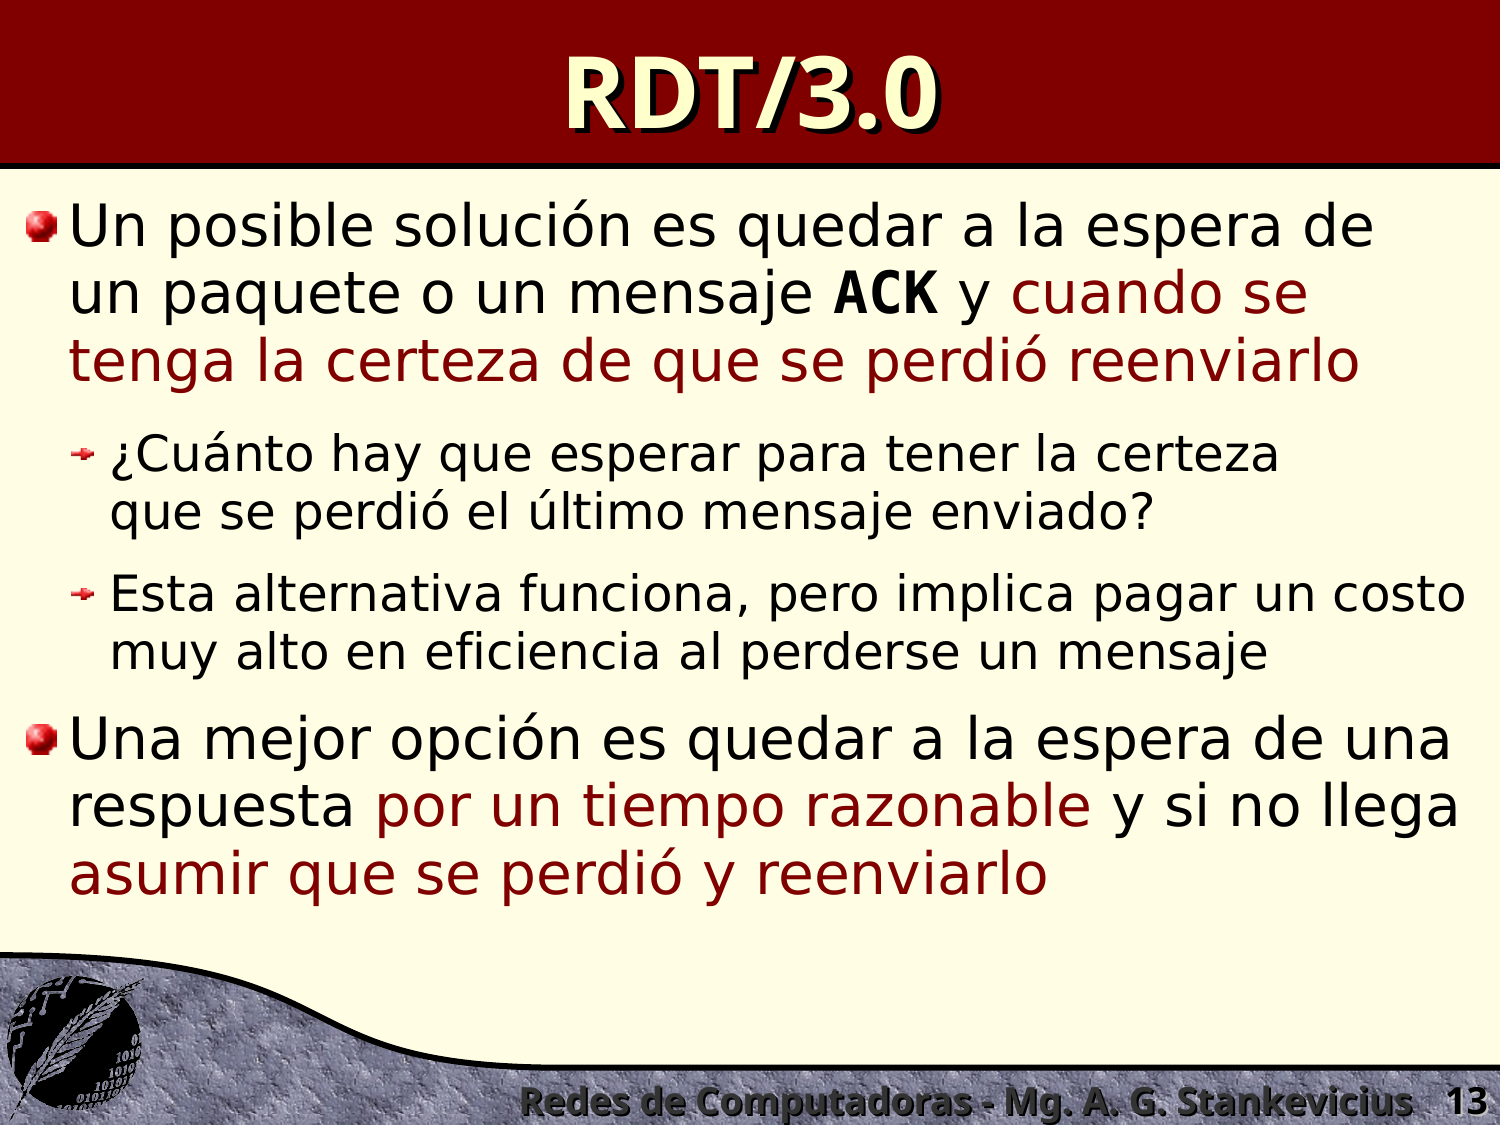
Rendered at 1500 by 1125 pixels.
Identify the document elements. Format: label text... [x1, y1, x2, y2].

list Un posible solución es quedar a la espera de un paquete o un mensaje ACK y cuando se tenga la certeza de que se perdió reenviarlo ¿Cuánto hay que esperar para tener la certeza que se perdió el último mensaje enviado? Esta alternativa funciona, pero implica pagar un costo muy alto en eficiencia al perderse un mensaje Una mejor opción es quedar a la espera de una respuesta por un tiempo razonable y si no llega asumir que se perdió y reenviarlo [11, 192, 1486, 921]
title RDT/3.0 [15, 5, 1485, 160]
picture [0, 959, 1500, 1125]
picture [1047, 1100, 1054, 1110]
picture [790, 1100, 795, 1110]
